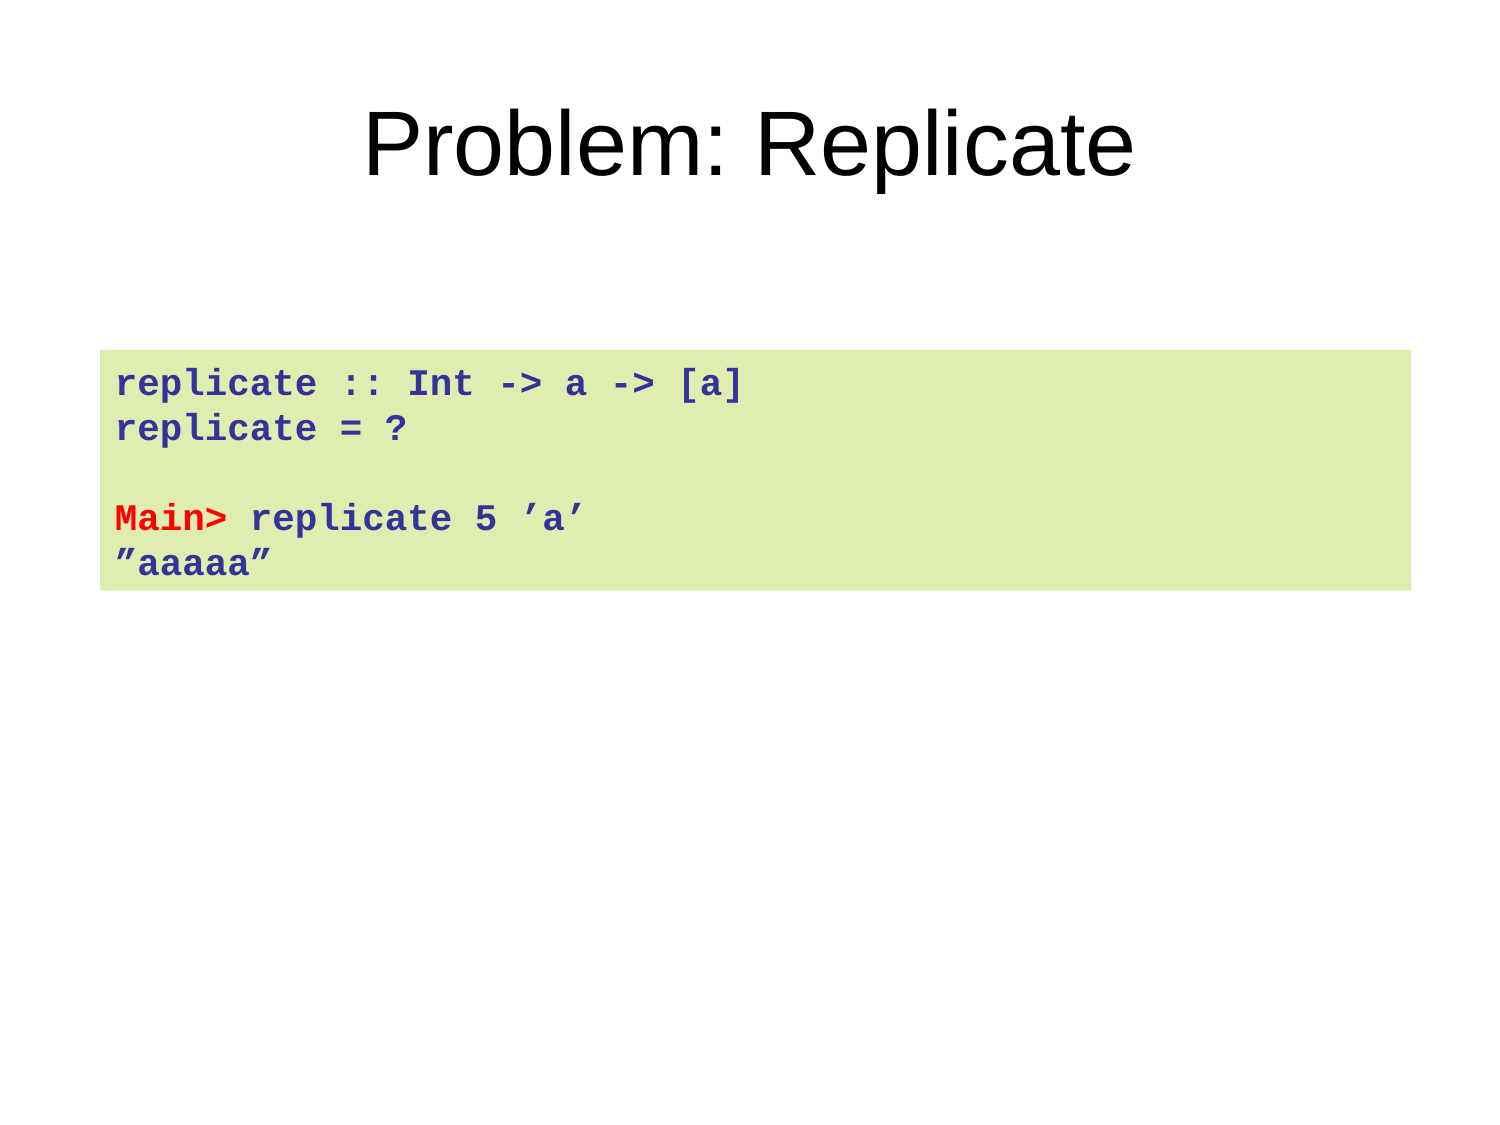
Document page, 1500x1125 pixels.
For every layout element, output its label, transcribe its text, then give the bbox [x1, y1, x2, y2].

text_box replicate :: Int -> a -> [a] replicate = ? Main> replicate 5 ’a’ ”aaaaa” [100, 349, 1412, 591]
title Problem: Replicate [75, 45, 1426, 233]
